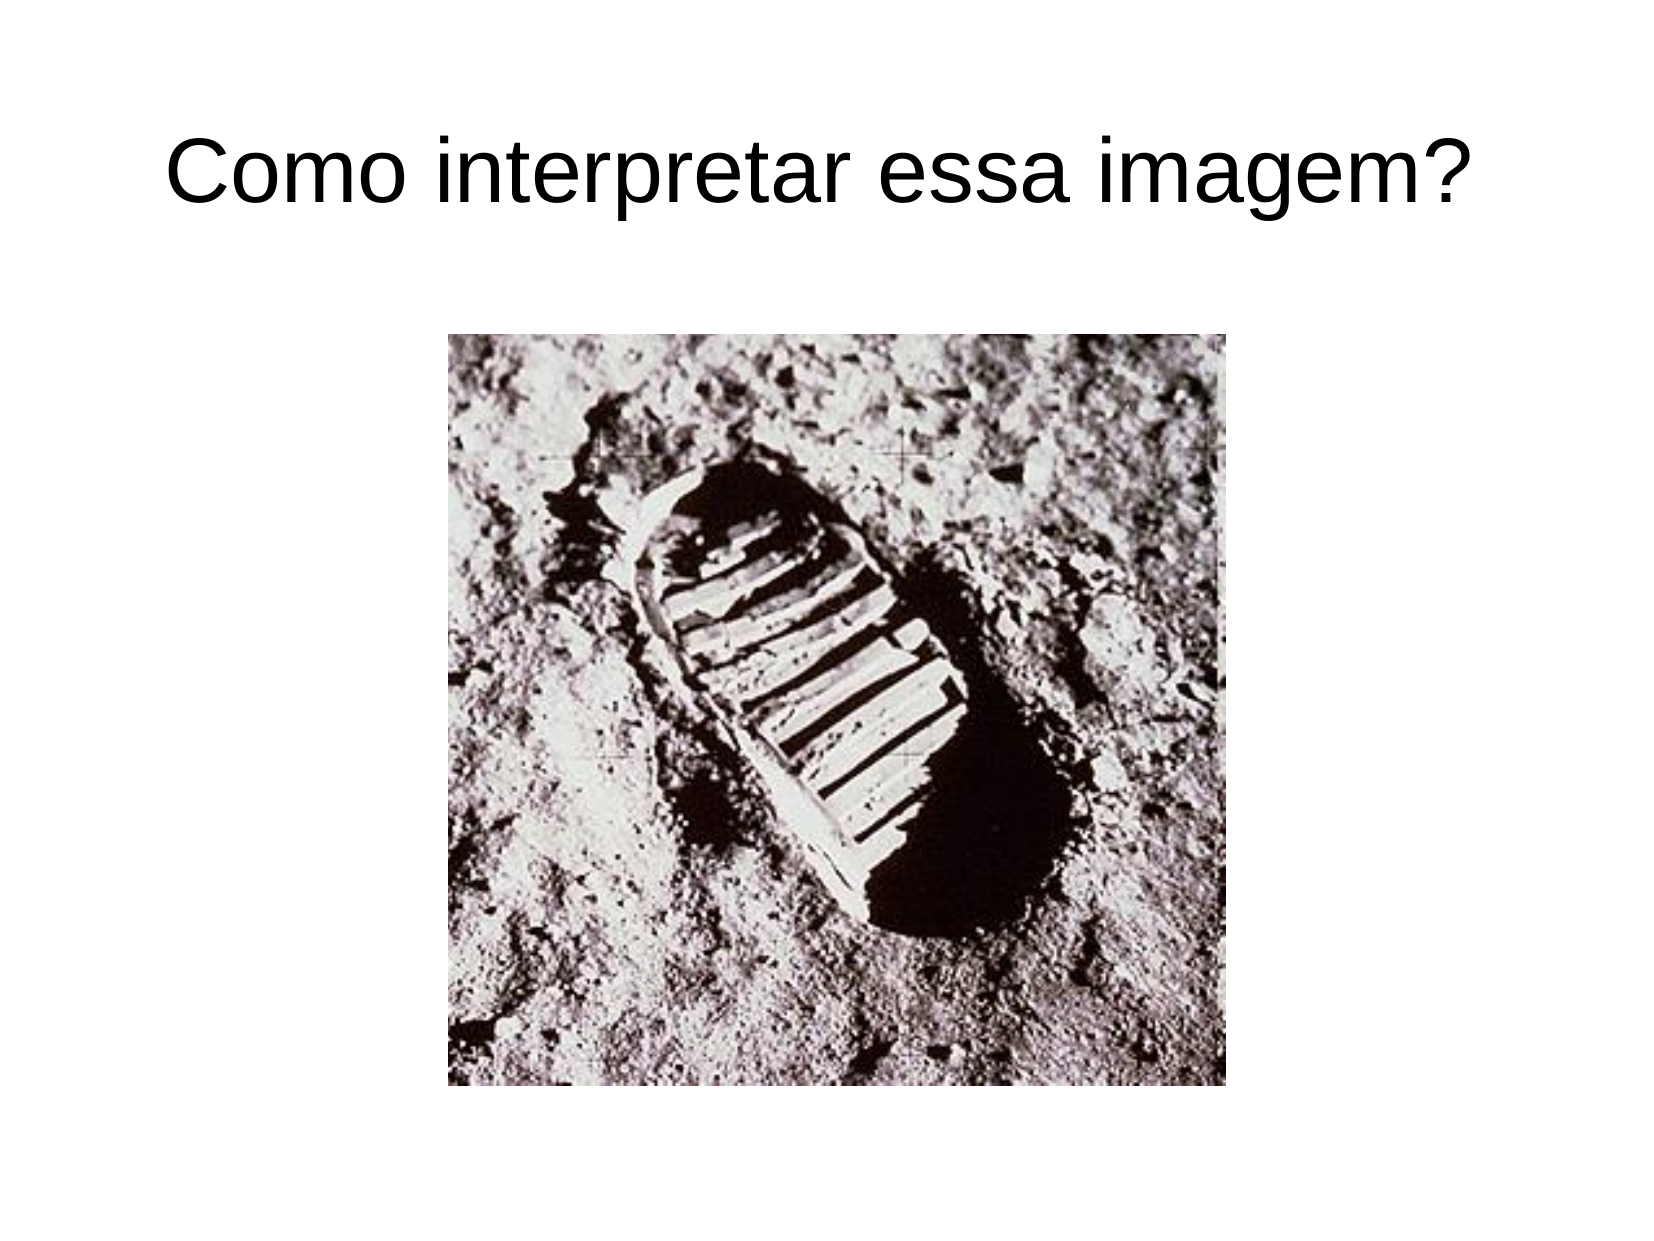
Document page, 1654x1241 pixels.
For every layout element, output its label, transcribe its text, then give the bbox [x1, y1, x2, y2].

picture [448, 334, 1226, 1086]
title Como interpretar essa imagem? [124, 41, 1613, 290]
